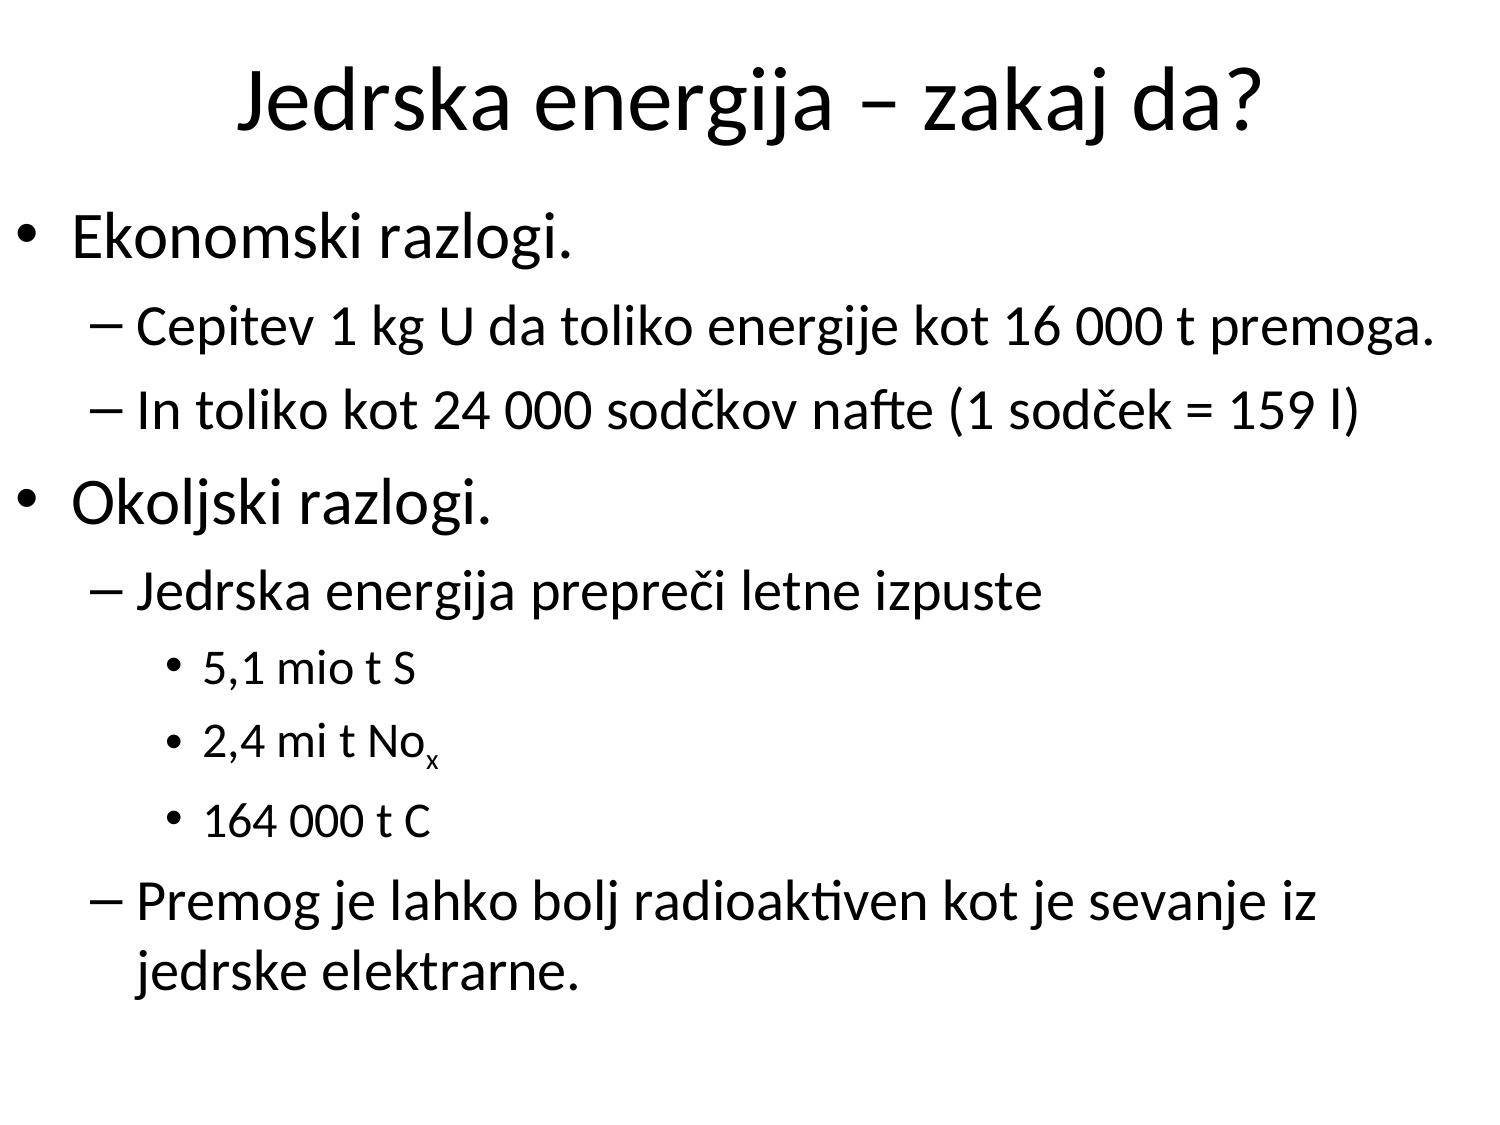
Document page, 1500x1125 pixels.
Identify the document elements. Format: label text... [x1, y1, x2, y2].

text_box Ekonomski razlogi. Cepitev 1 kg U da toliko energije kot 16 000 t premoga. In toliko kot 24 000 sodčkov nafte (1 sodček = 159 l) Okoljski razlogi. Jedrska energija prepreči letne izpuste 5,1 mio t S 2,4 mi t Nox 164 000 t C Premog je lahko bolj radioaktiven kot je sevanje iz jedrske elektrarne. [0, 184, 1500, 1125]
text_box Jedrska energija – zakaj da? [76, 0, 1427, 184]
